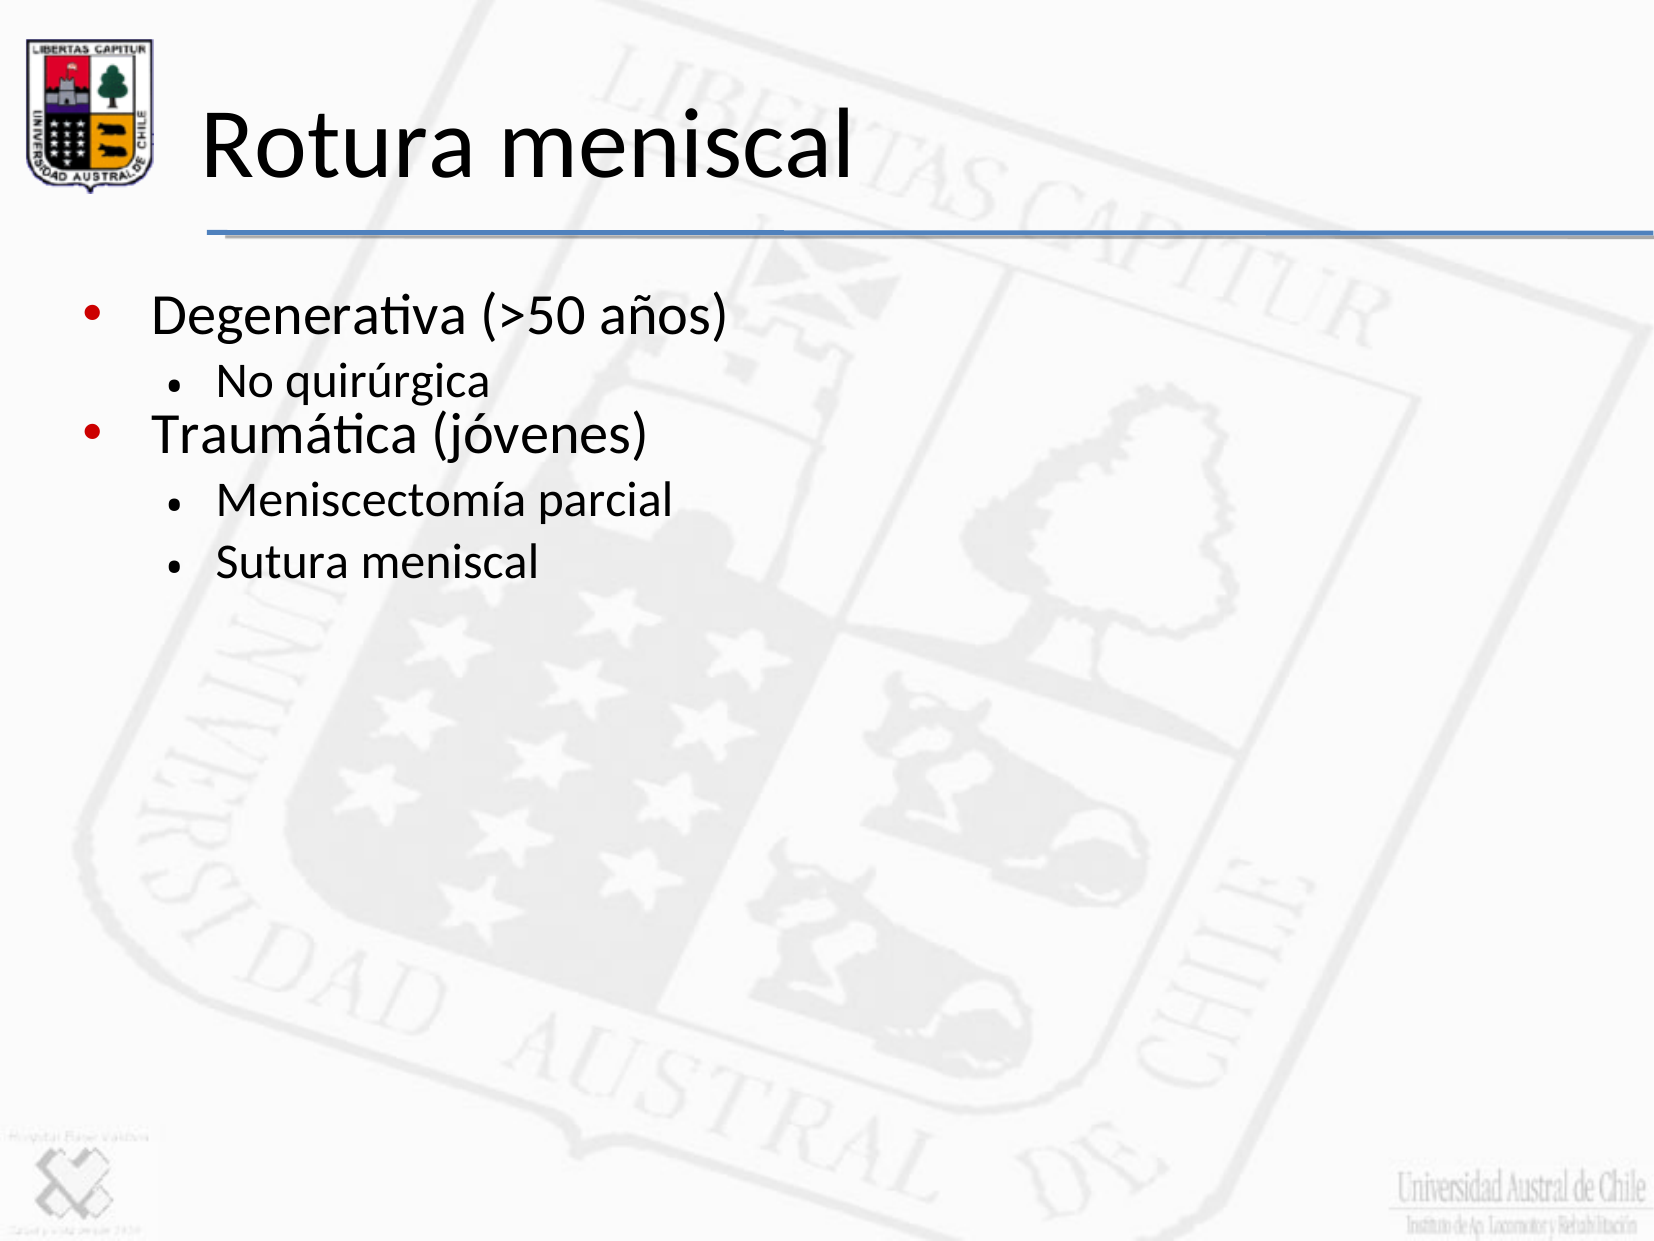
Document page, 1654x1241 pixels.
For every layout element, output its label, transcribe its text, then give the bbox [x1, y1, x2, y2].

picture [0, 0, 1654, 1241]
list Degenerativa (>50 años) No quirúrgica Traumática (jóvenes) Meniscectomía parcial Sutura meniscal [82, 290, 809, 1109]
title Rotura meniscal [82, 49, 1571, 257]
